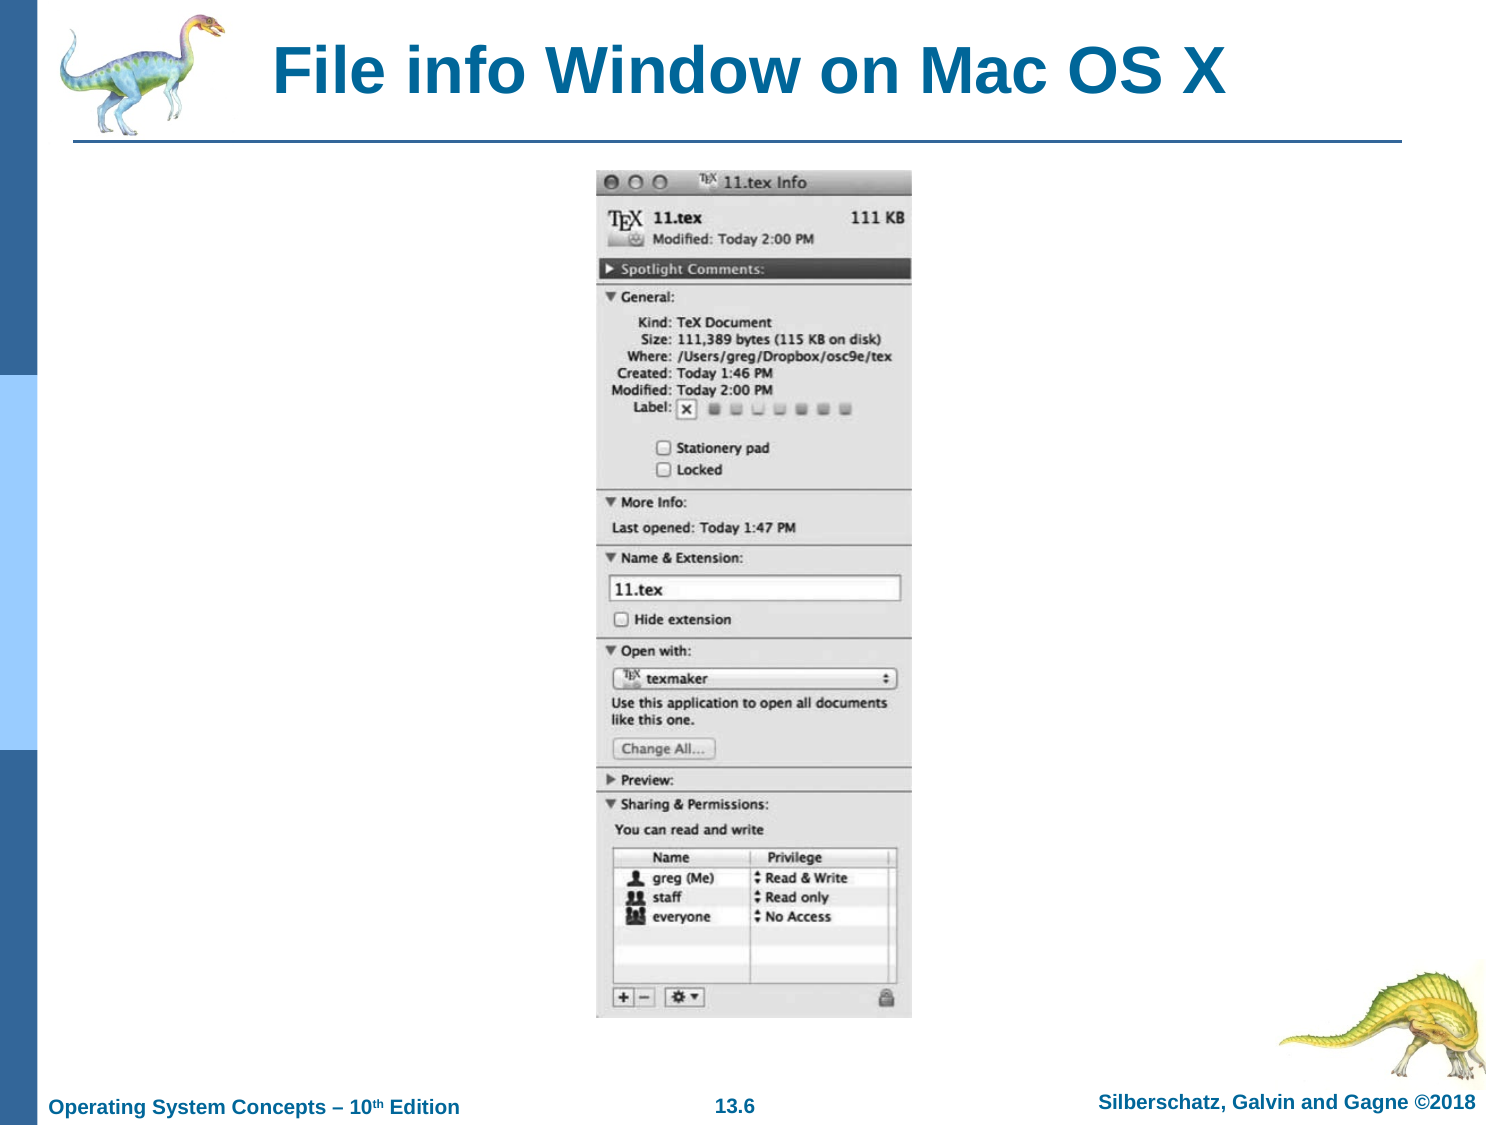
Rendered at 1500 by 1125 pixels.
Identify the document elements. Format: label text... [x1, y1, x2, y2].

title File info Window on Mac OS X [75, 20, 1426, 115]
picture [596, 170, 912, 1018]
picture [46, 0, 243, 149]
picture [1275, 959, 1486, 1090]
picture [1415, 1094, 1423, 1099]
